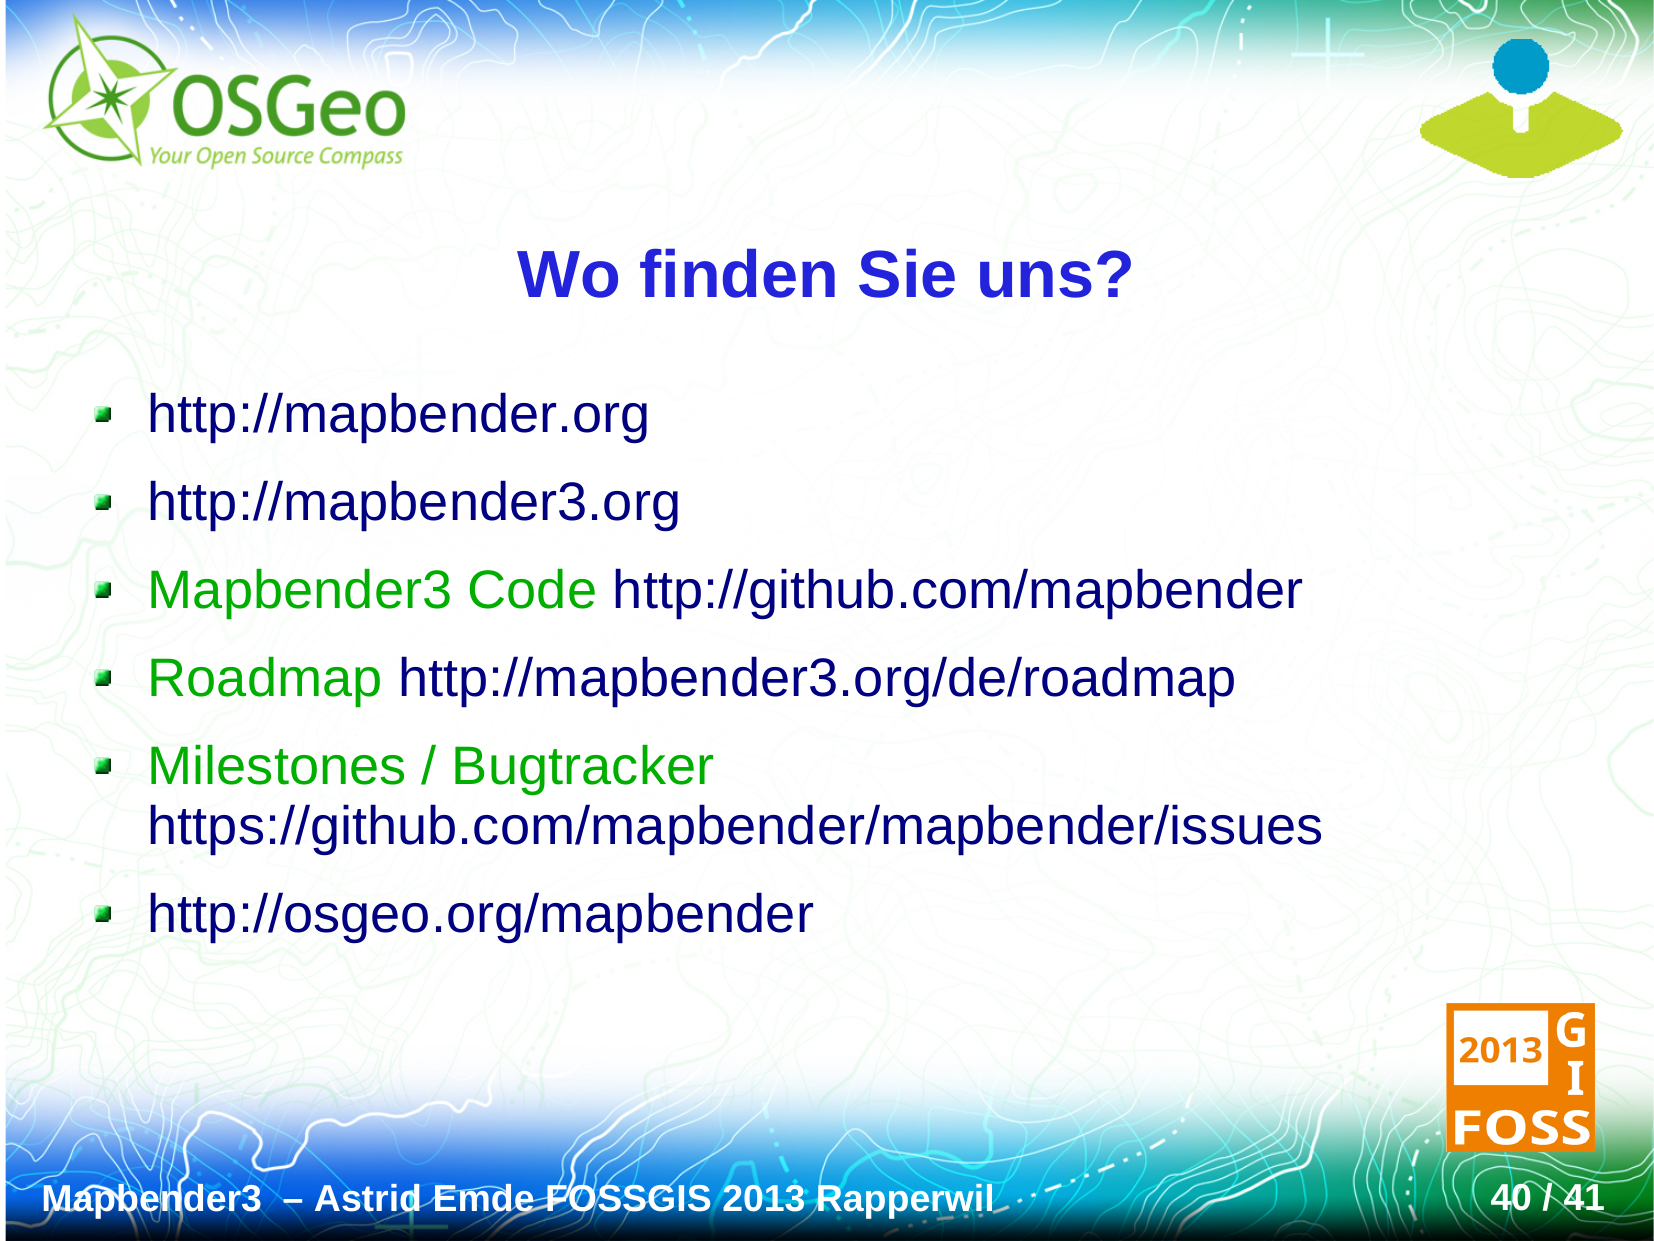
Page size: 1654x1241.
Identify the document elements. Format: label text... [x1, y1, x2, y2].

picture [1568, 1191, 1575, 1201]
title Wo finden Sie uns? [82, 200, 1571, 349]
picture [5, 0, 1654, 1241]
list http://mapbender.org http://mapbender3.org Mapbender3 Code http://github.com/mapbender Roadmap http://mapbender3.org/de/roadmap Milestones / Bugtracker https://github.com/mapbender/mapbender/issues http://osgeo.org/mapbender [76, 383, 1565, 1241]
